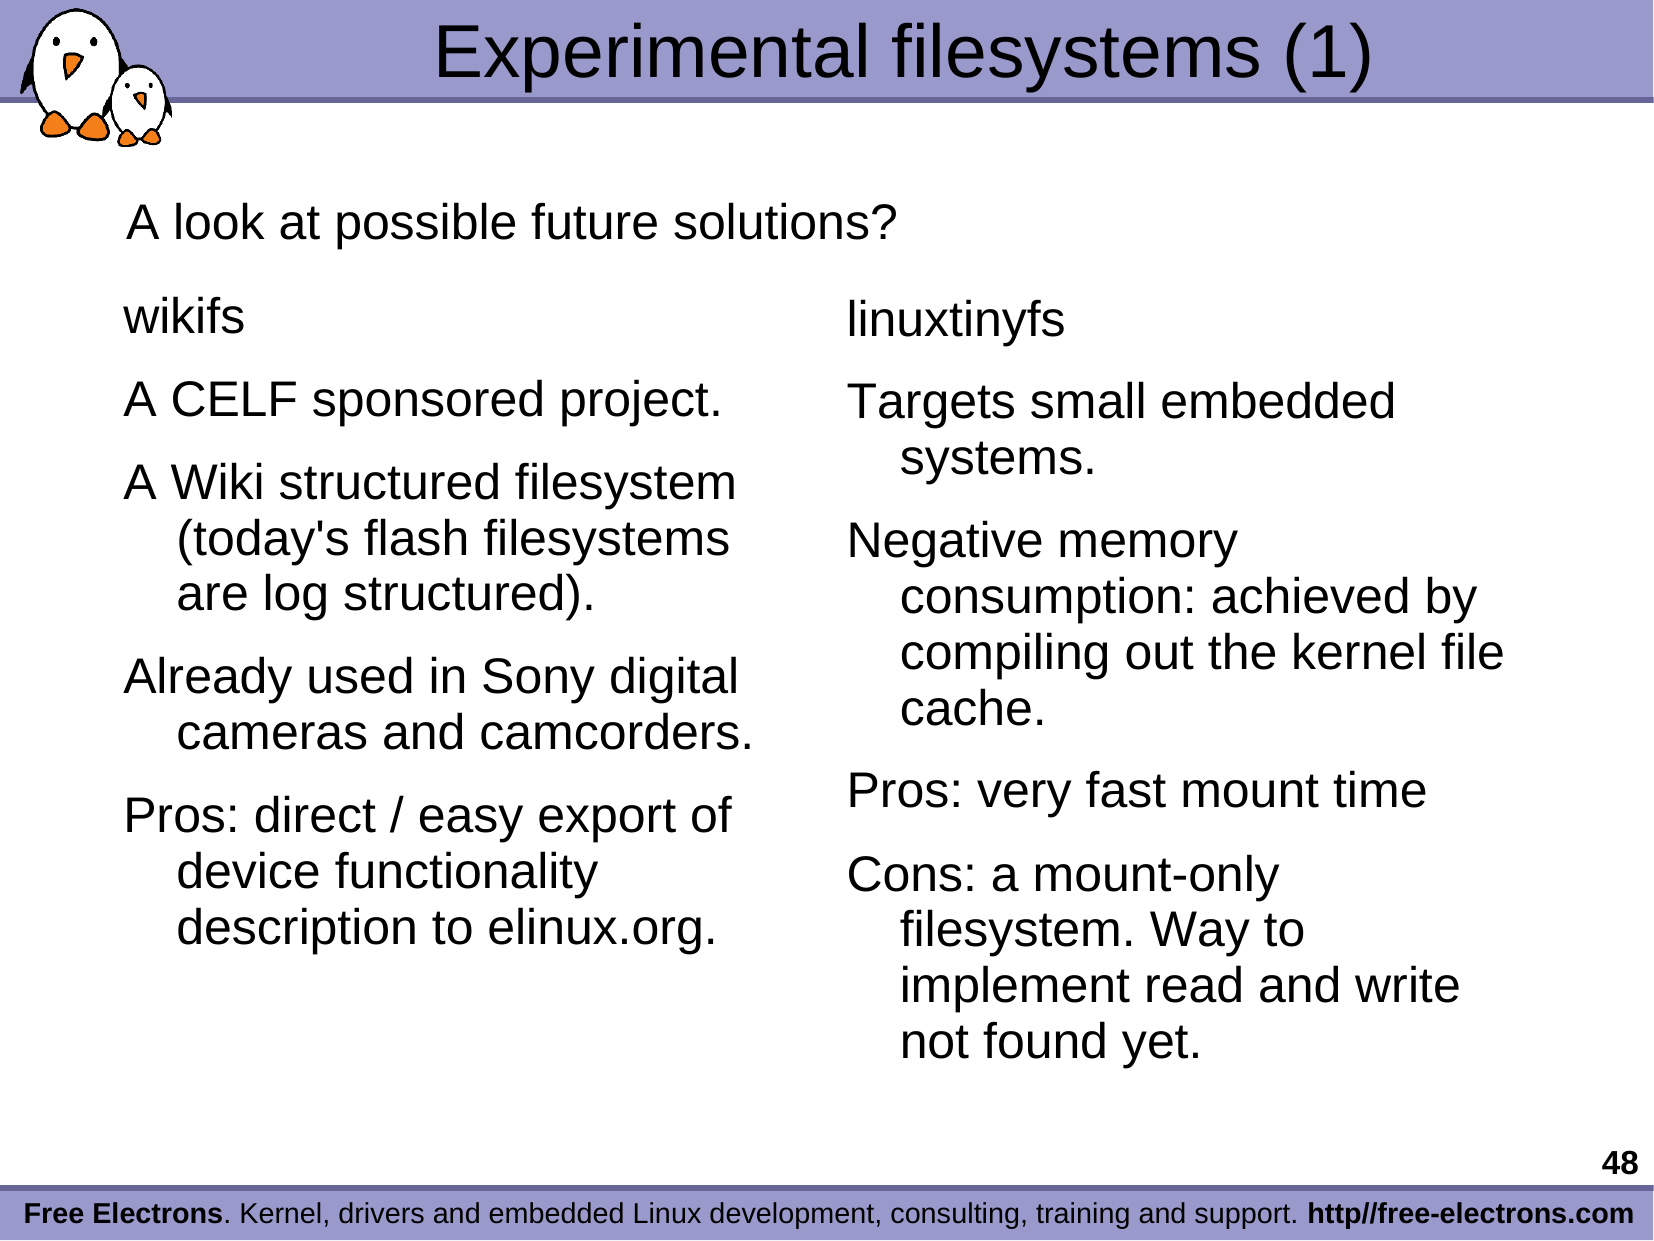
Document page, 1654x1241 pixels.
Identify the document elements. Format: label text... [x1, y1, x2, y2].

list linuxtinyfs Targets small embedded systems. Negative memory consumption: achieved by compiling out the kernel file cache. Pros: very fast mount time Cons: a mount-only filesystem. Way to implement read and write not found yet. [829, 290, 1519, 1144]
title Experimental filesystems (1) [178, 4, 1631, 98]
list wikifs A CELF sponsored project. A Wiki structured filesystem (today's flash filesystems are log structured). Already used in Sony digital cameras and camcorders. Pros: direct / easy export of device functionality description to elinux.org. [105, 288, 795, 1102]
text_box A look at possible future solutions? [125, 193, 899, 256]
picture [20, 8, 172, 147]
